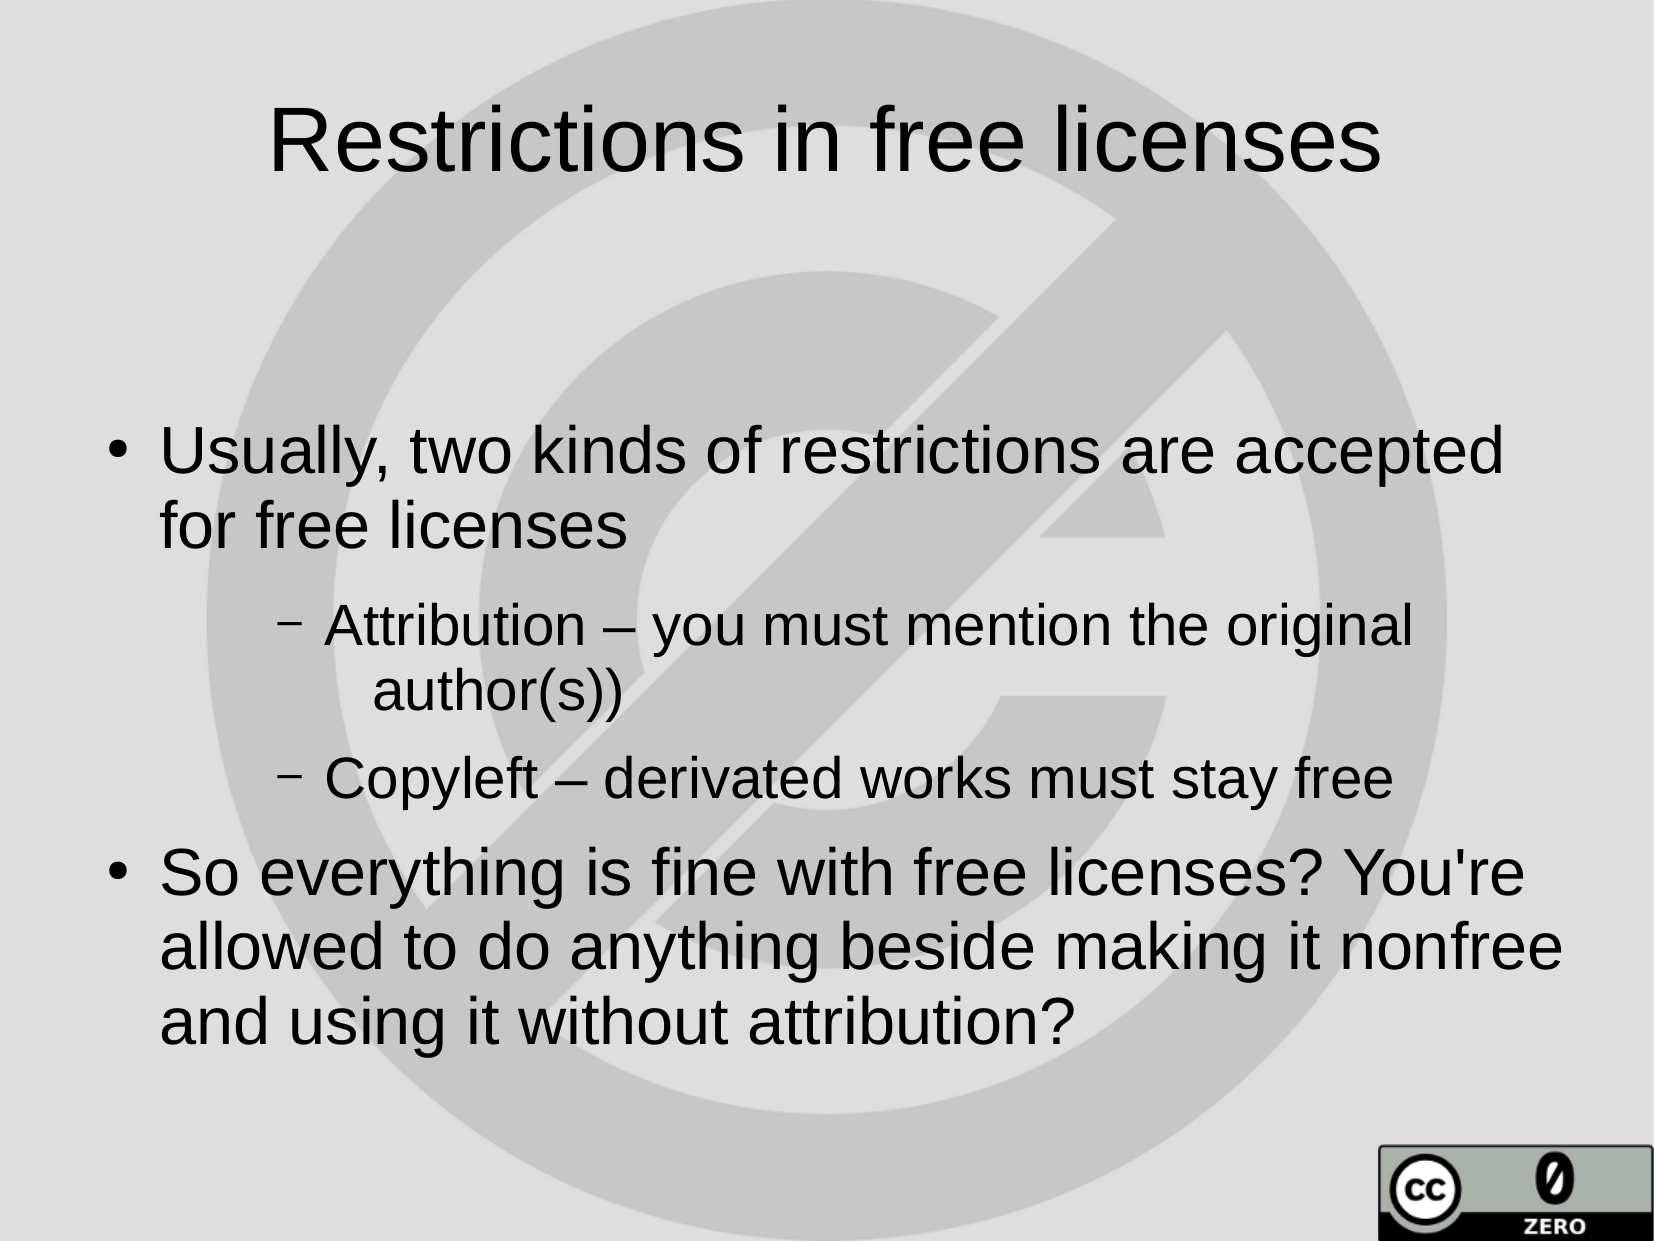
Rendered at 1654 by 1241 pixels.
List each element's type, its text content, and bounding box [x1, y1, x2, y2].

picture [0, 0, 1654, 1241]
title Restrictions in free licenses [59, 68, 1595, 212]
list Usually, two kinds of restrictions are accepted for free licenses Attribution – you must mention the original author(s)) Copyleft – derivated works must stay free So everything is fine with free licenses? You're allowed to do anything beside making it nonfree and using it without attribution? [88, 413, 1571, 1094]
